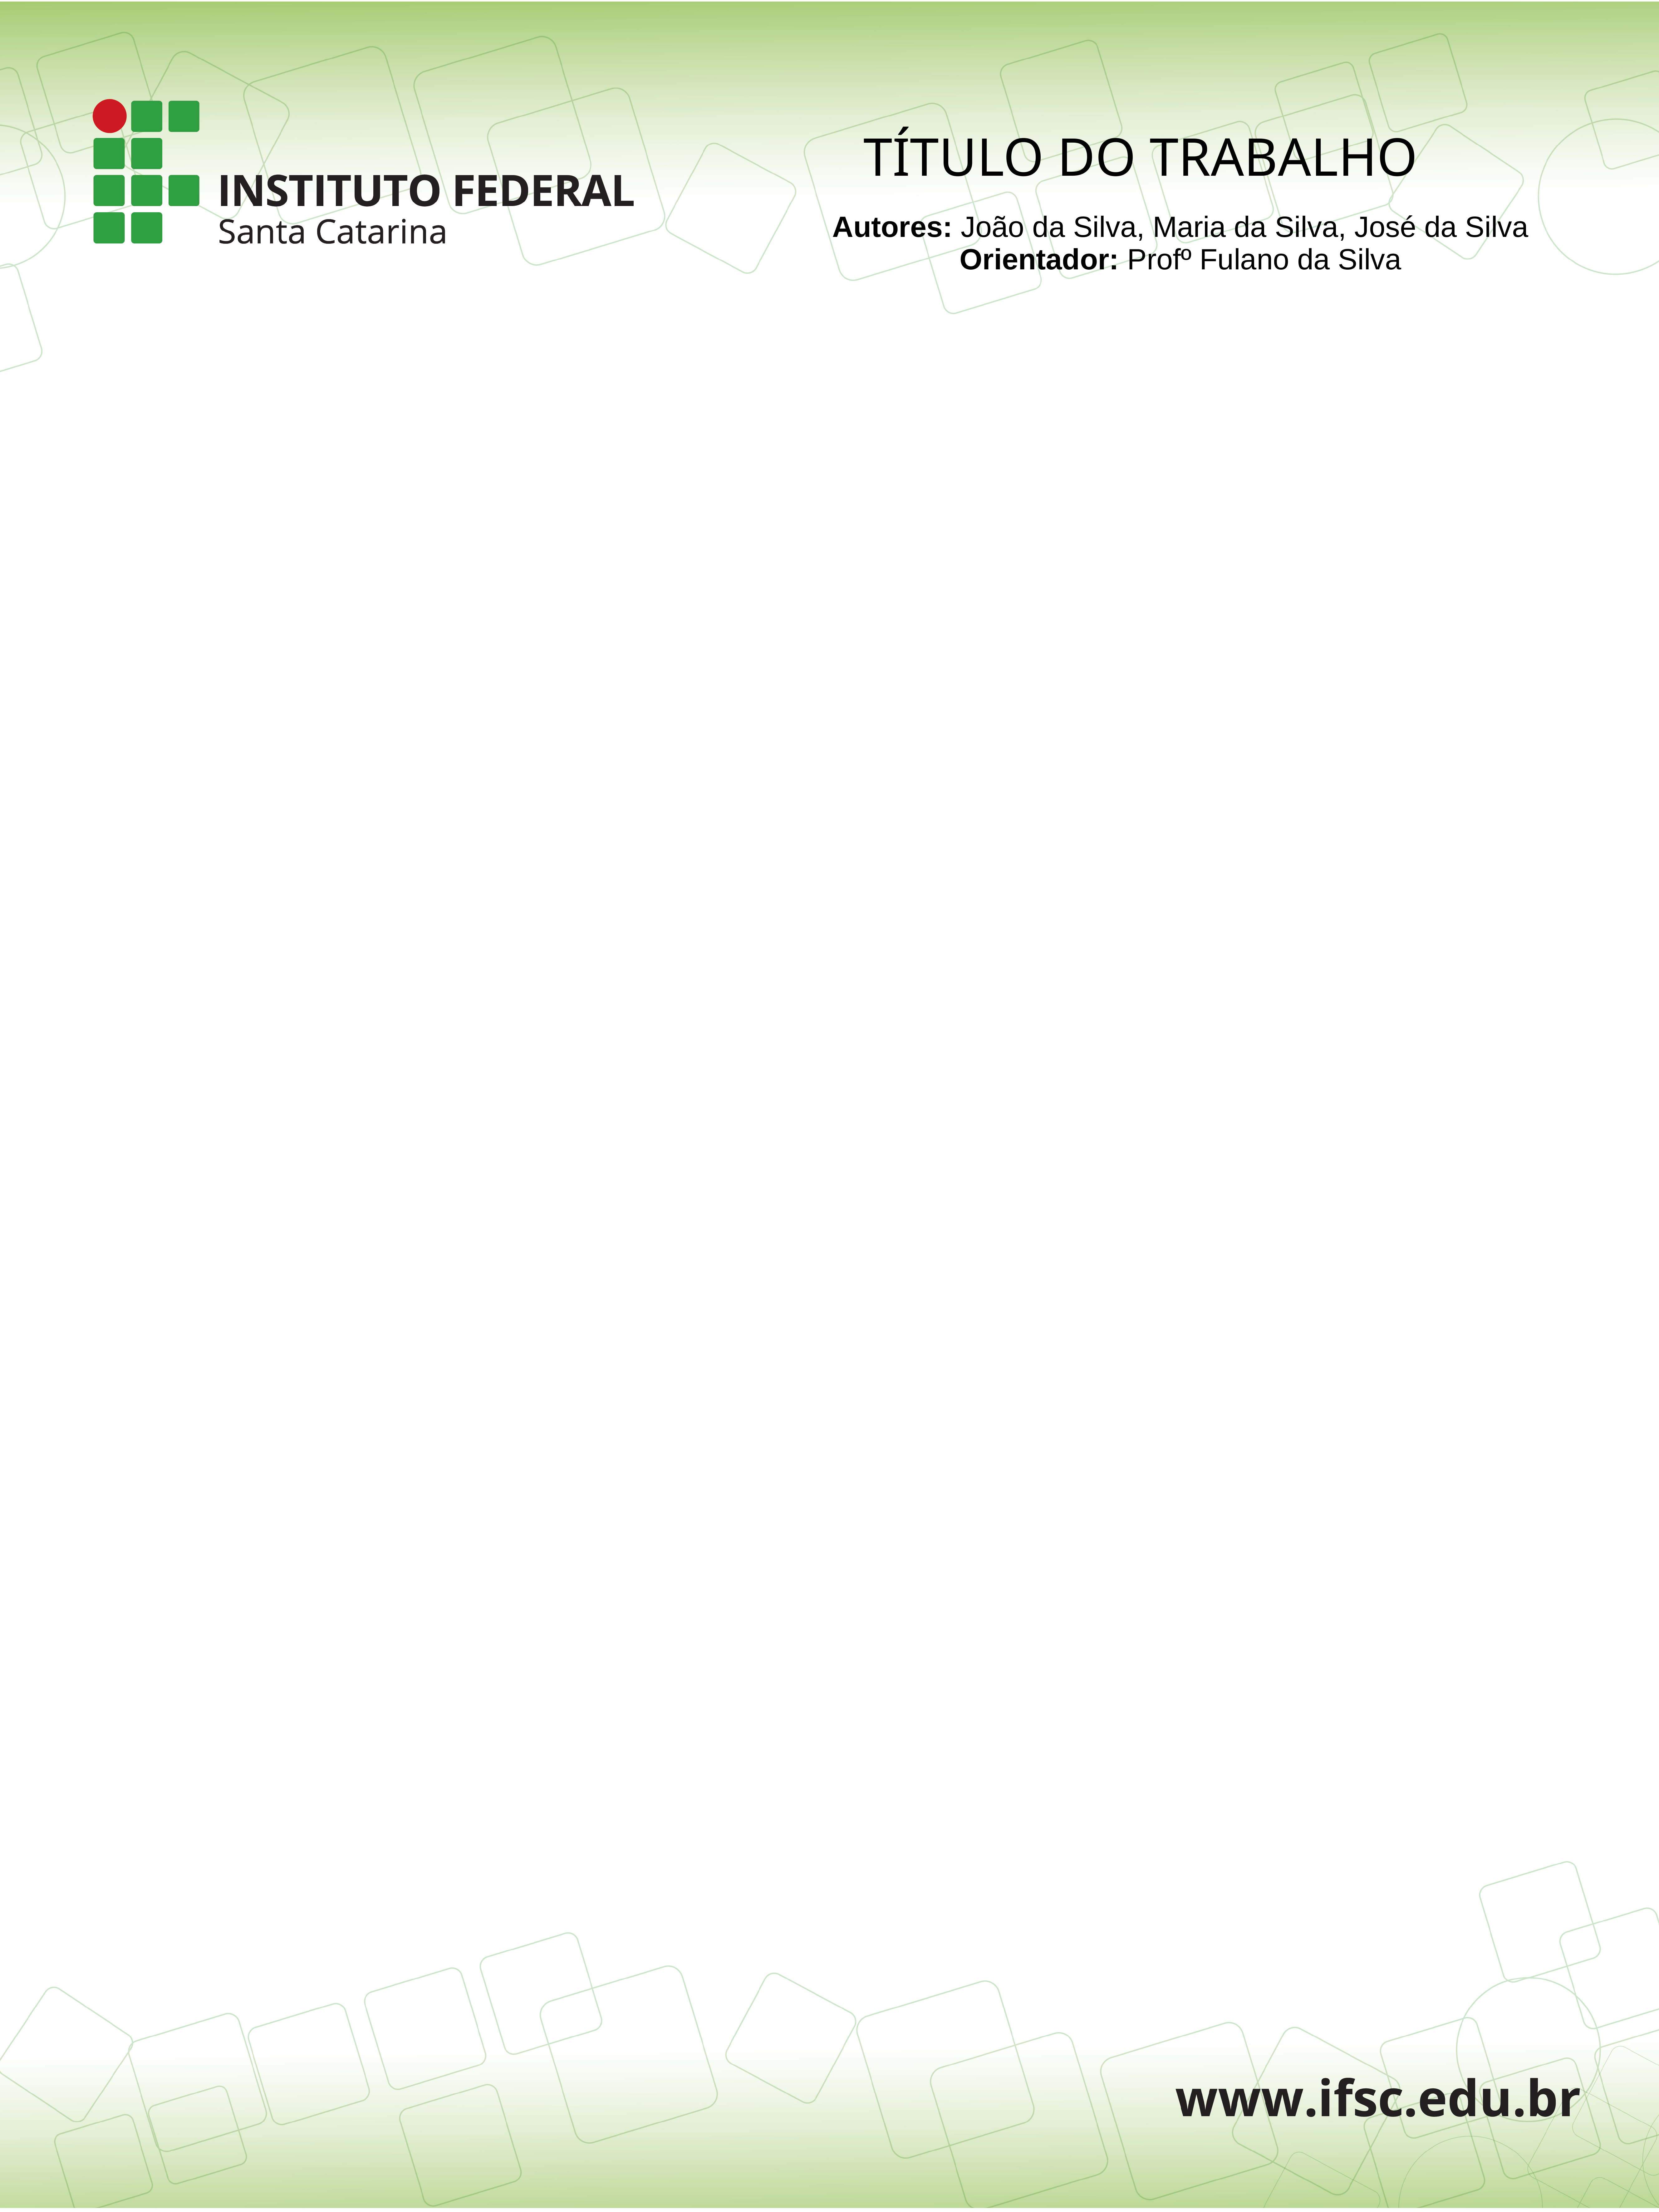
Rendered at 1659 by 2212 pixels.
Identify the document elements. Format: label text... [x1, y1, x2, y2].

picture [0, 2, 1659, 2208]
text_box Autores: João da Silva, Maria da Silva, José da Silva Orientador: Profº Fulano da Silva [827, 208, 1534, 278]
text_box TÍTULO DO TRABALHO [859, 118, 1549, 196]
